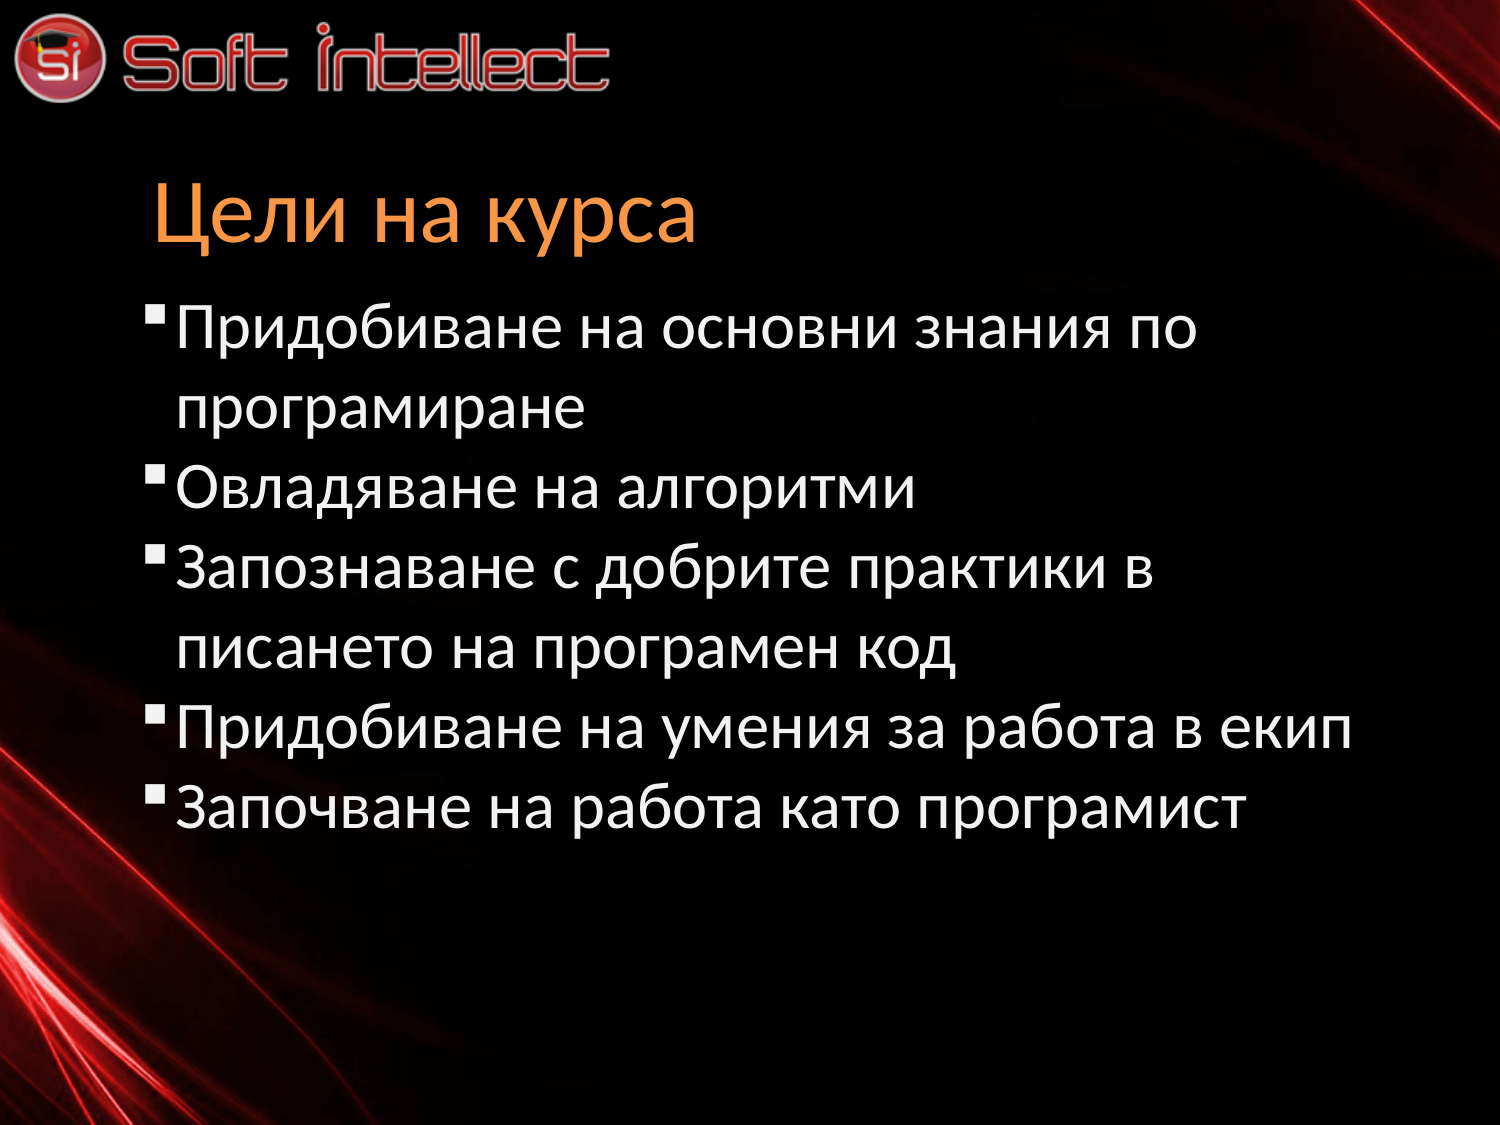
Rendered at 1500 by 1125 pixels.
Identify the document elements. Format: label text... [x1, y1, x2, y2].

picture [0, 0, 1500, 1125]
text_box Цели на курса [137, 112, 1488, 300]
text_box Придобиване на основни знания по програмиране Овладяване на алгоритми Запознаване с добрите практики в писането на програмен код Придобиване на умения за работа в екип Започване на работа като програмист [124, 274, 1413, 1018]
